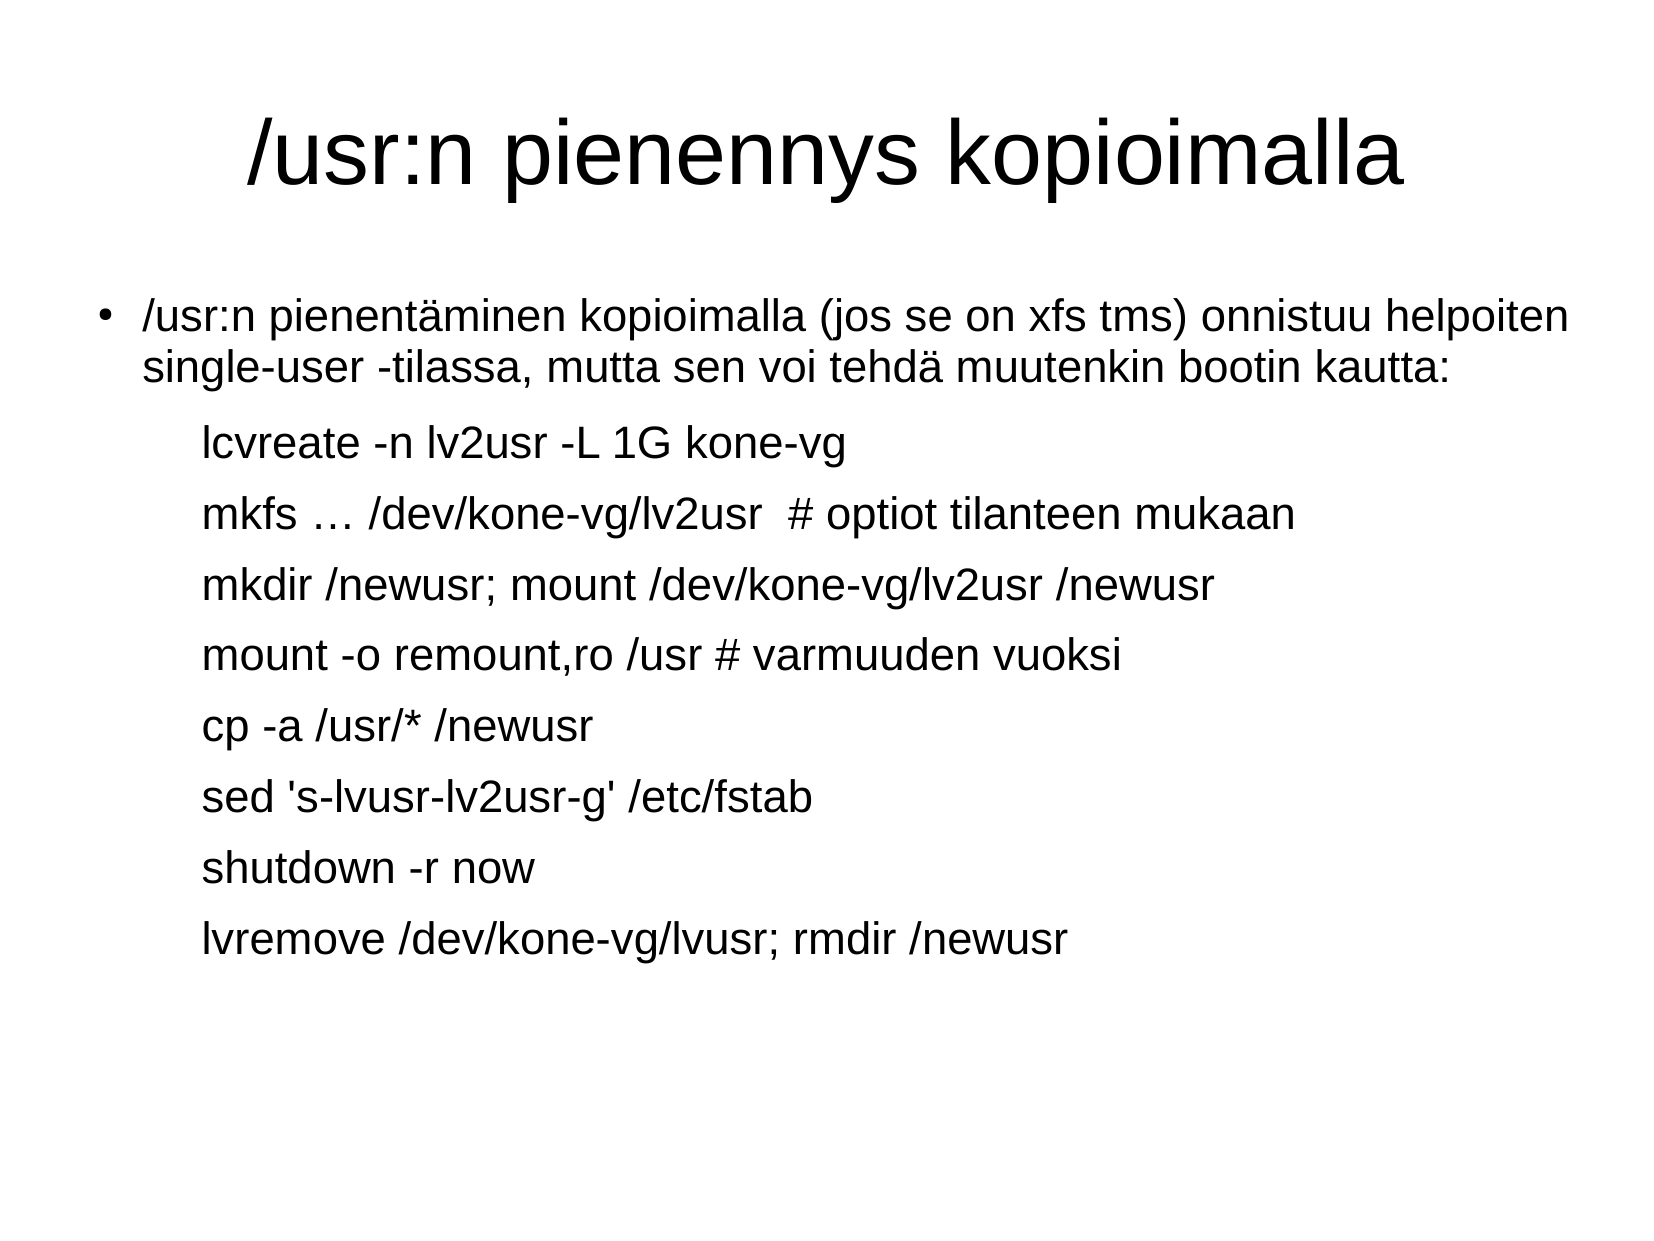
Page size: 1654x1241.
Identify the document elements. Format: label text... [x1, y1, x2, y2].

list /usr:n pienentäminen kopioimalla (jos se on xfs tms) onnistuu helpoiten single-user -tilassa, mutta sen voi tehdä muutenkin bootin kautta: lcvreate -n lv2usr -L 1G kone-vg mkfs … /dev/kone-vg/lv2usr # optiot tilanteen mukaan mkdir /newusr; mount /dev/kone-vg/lv2usr /newusr mount -o remount,ro /usr # varmuuden vuoksi cp -a /usr/* /newusr sed 's-lvusr-lv2usr-g' /etc/fstab shutdown -r now lvremove /dev/kone-vg/lvusr; rmdir /newusr [82, 290, 1571, 1010]
title /usr:n pienennys kopioimalla [82, 49, 1571, 257]
